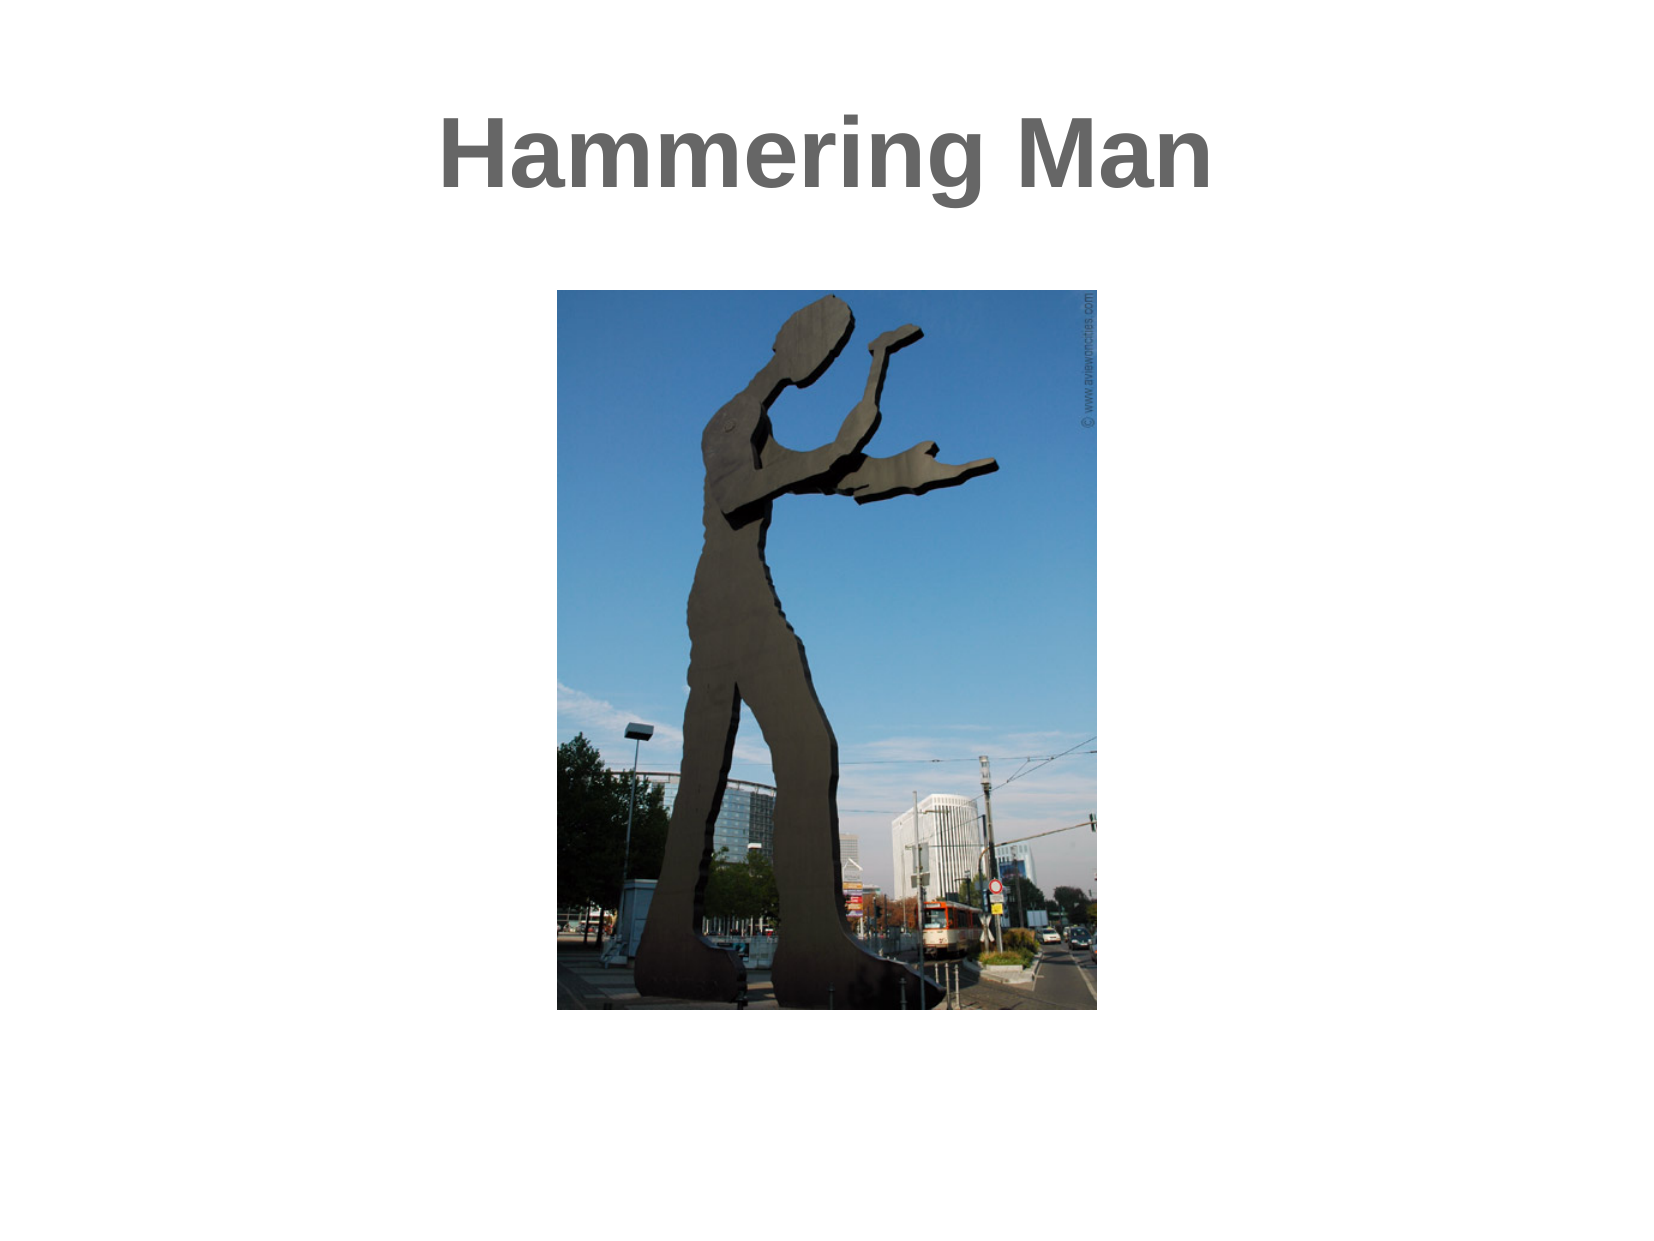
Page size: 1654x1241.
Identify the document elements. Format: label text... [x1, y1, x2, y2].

picture [557, 290, 1097, 1010]
title Hammering Man [82, 49, 1571, 257]
